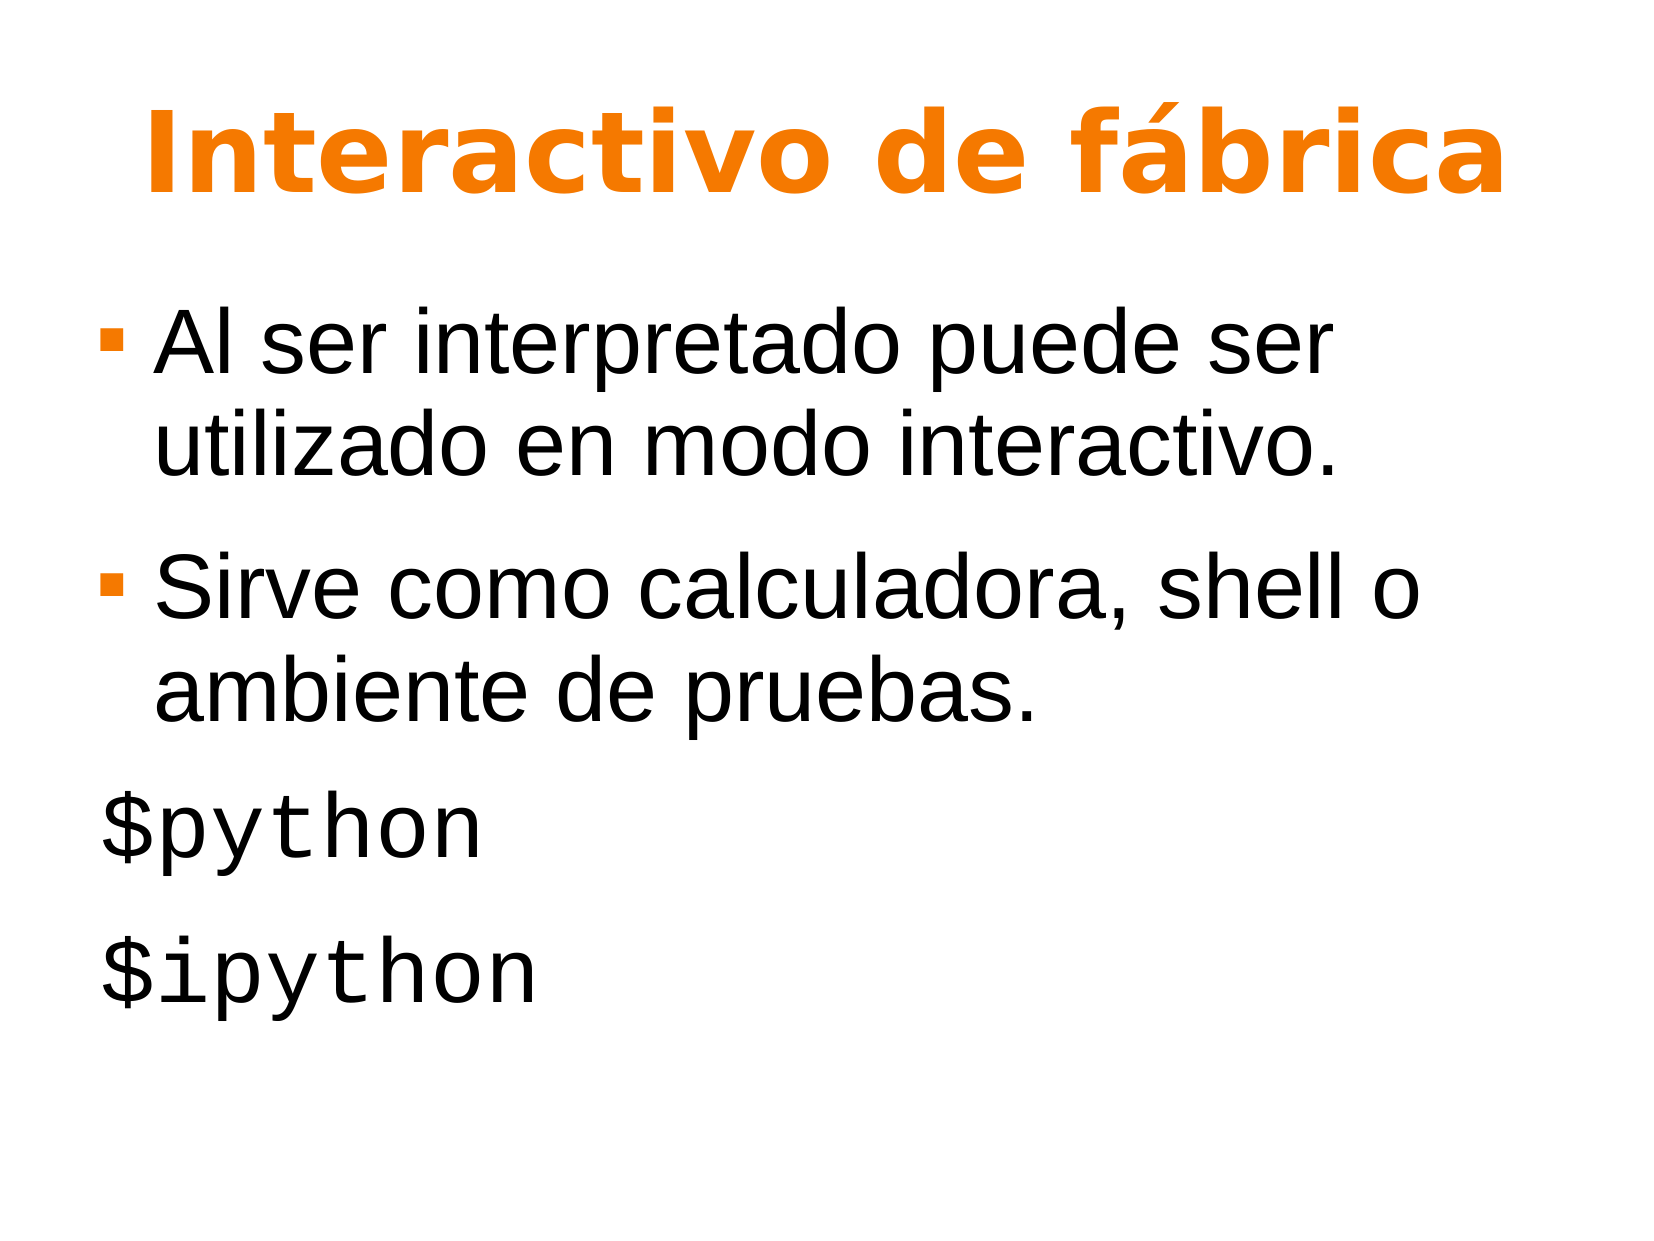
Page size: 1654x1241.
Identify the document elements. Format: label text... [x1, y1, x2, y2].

title Interactivo de fábrica [82, 56, 1571, 250]
list Al ser interpretado puede ser utilizado en modo interactivo. Sirve como calculadora, shell o ambiente de pruebas. $python $ipython [82, 290, 1571, 1109]
